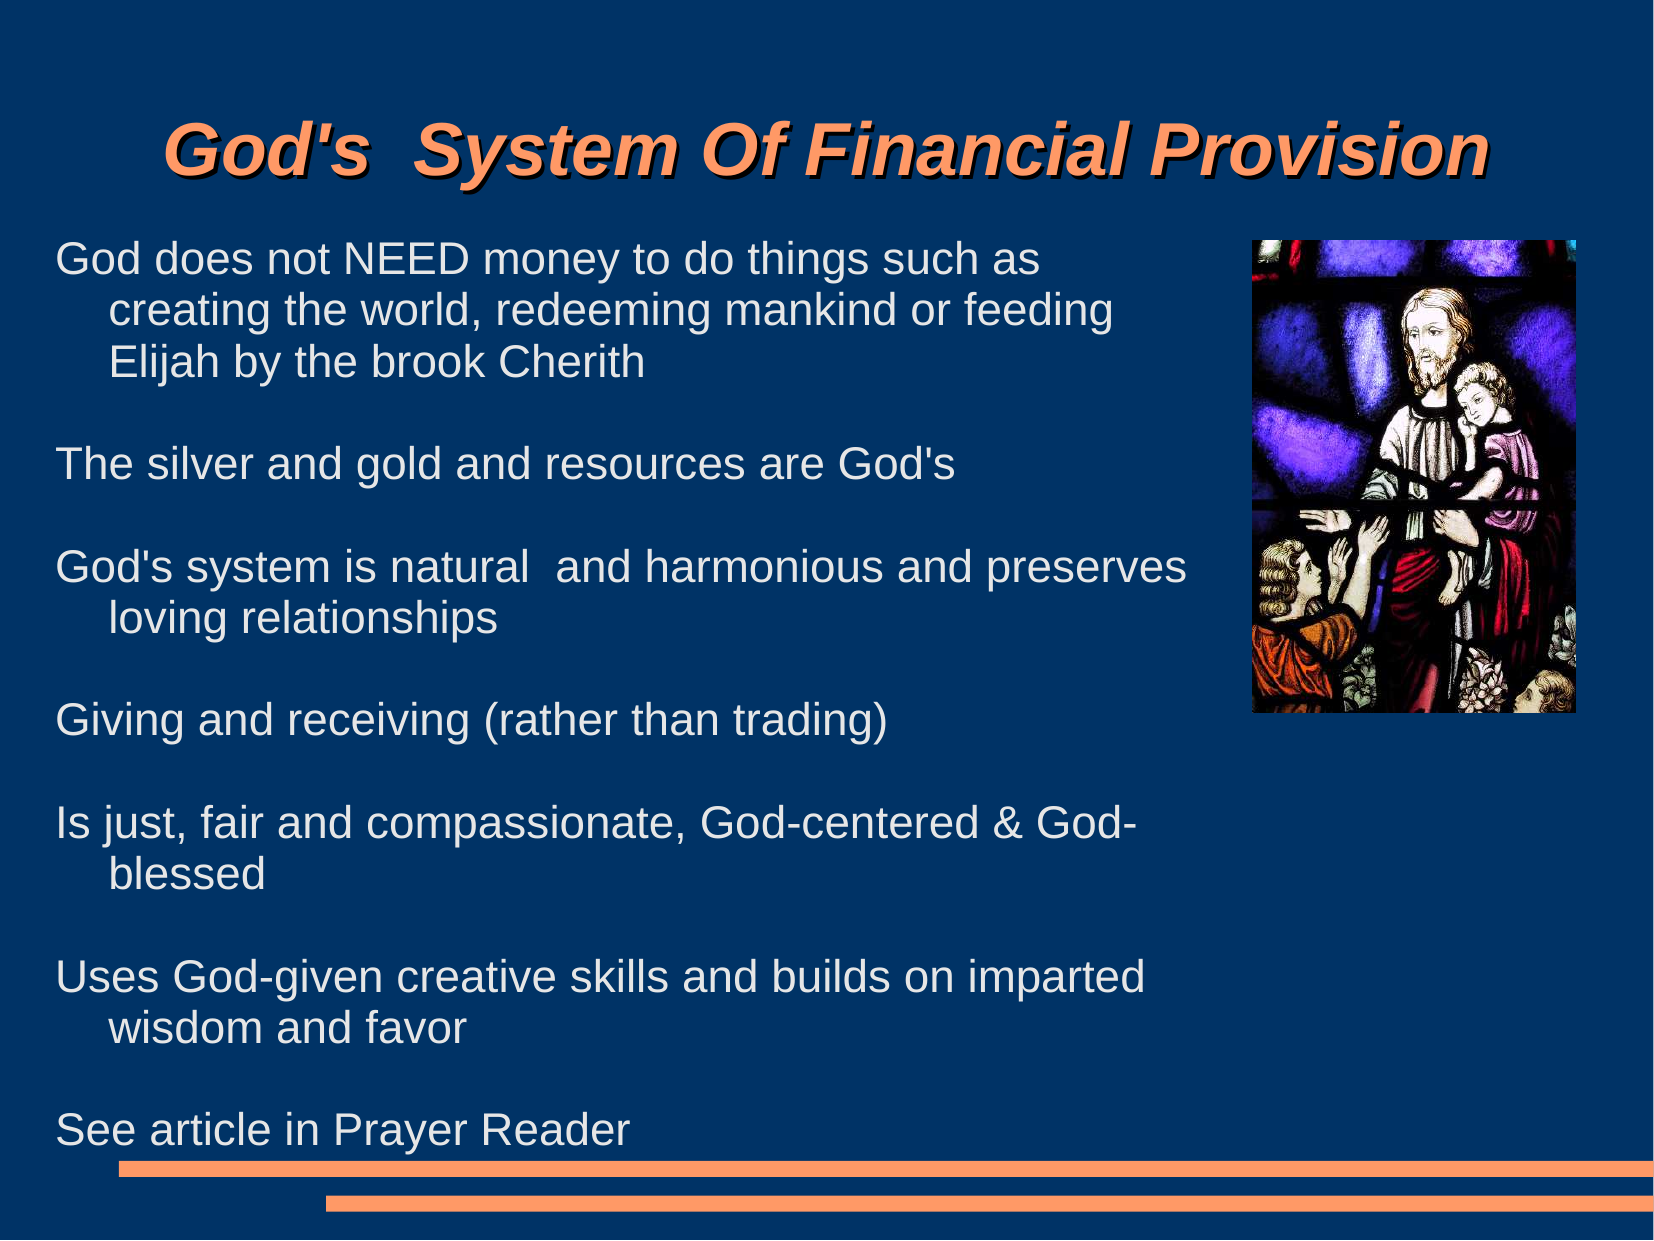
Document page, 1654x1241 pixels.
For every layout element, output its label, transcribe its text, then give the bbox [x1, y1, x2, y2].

list God does not NEED money to do things such as creating the world, redeeming mankind or feeding Elijah by the brook Cherith The silver and gold and resources are God's God's system is natural and harmonious and preserves loving relationships Giving and receiving (rather than trading) Is just, fair and compassionate, God-centered & God-blessed Uses God-given creative skills and builds on imparted wisdom and favor See article in Prayer Reader [37, 232, 1201, 1152]
picture [1252, 240, 1576, 713]
title God's System Of Financial Provision [121, 46, 1534, 254]
